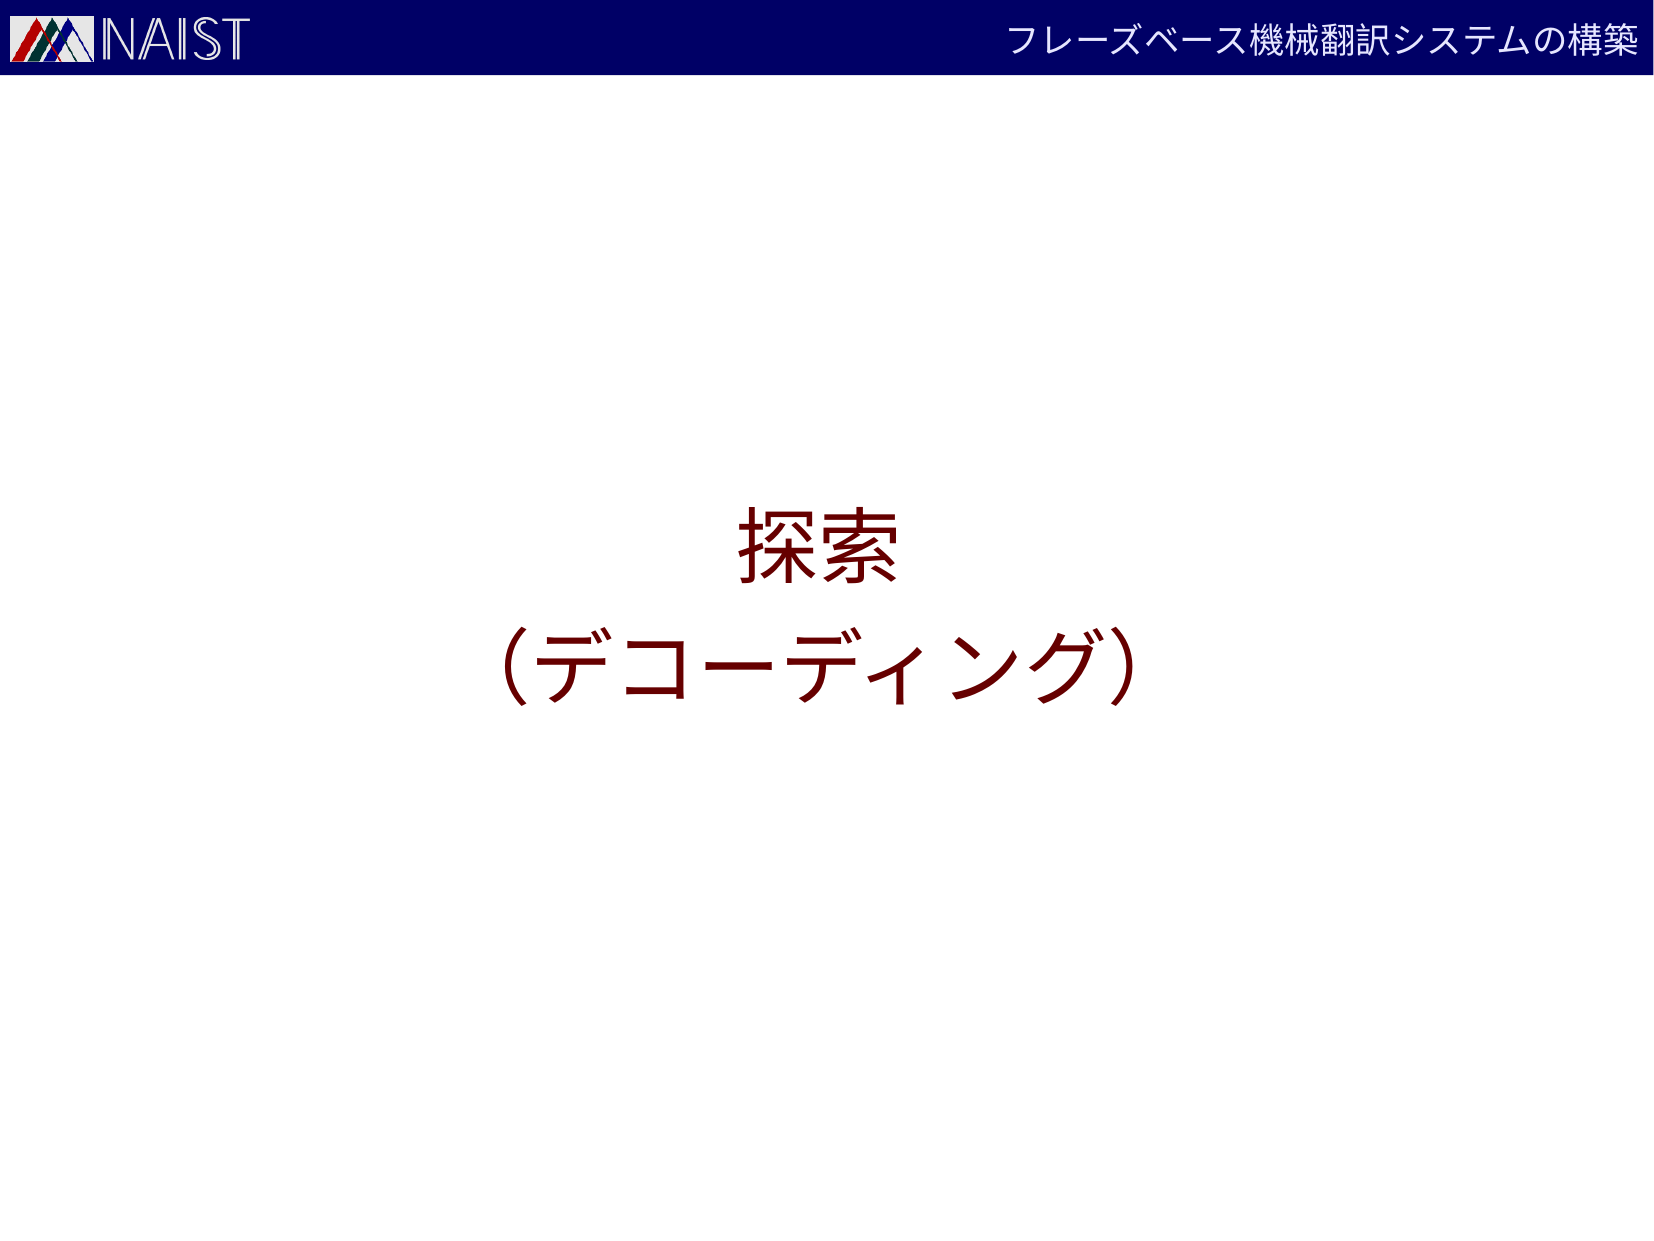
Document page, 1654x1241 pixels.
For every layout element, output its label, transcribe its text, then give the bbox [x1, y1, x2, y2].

picture [10, 16, 94, 62]
title 探索 （デコーディング） [75, 506, 1564, 698]
picture [102, 17, 251, 60]
